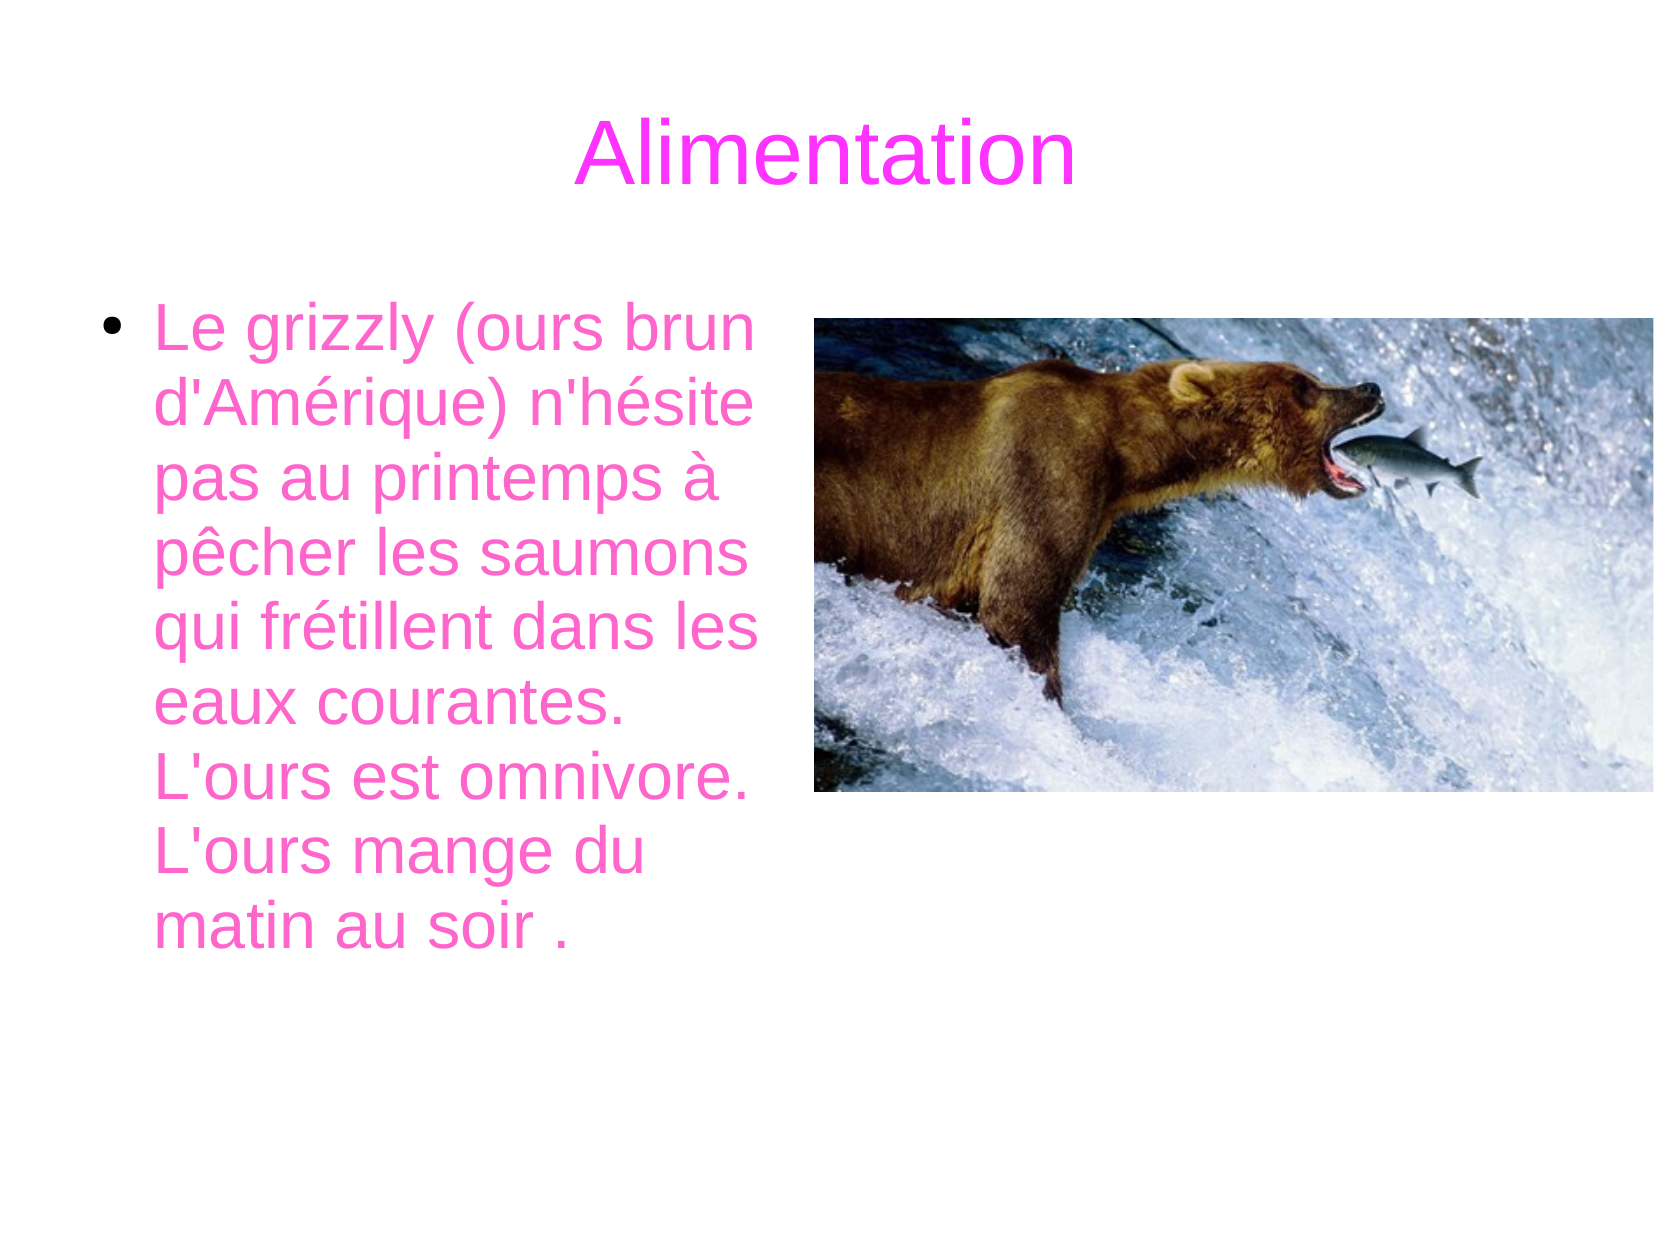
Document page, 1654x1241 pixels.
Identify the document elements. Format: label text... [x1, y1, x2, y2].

title Alimentation [82, 49, 1571, 257]
picture [814, 318, 1654, 792]
list Le grizzly (ours brun d'Amérique) n'hésite pas au printemps à pêcher les saumons qui frétillent dans les eaux courantes. L'ours est omnivore. L'ours mange du matin au soir . [82, 290, 809, 1010]
